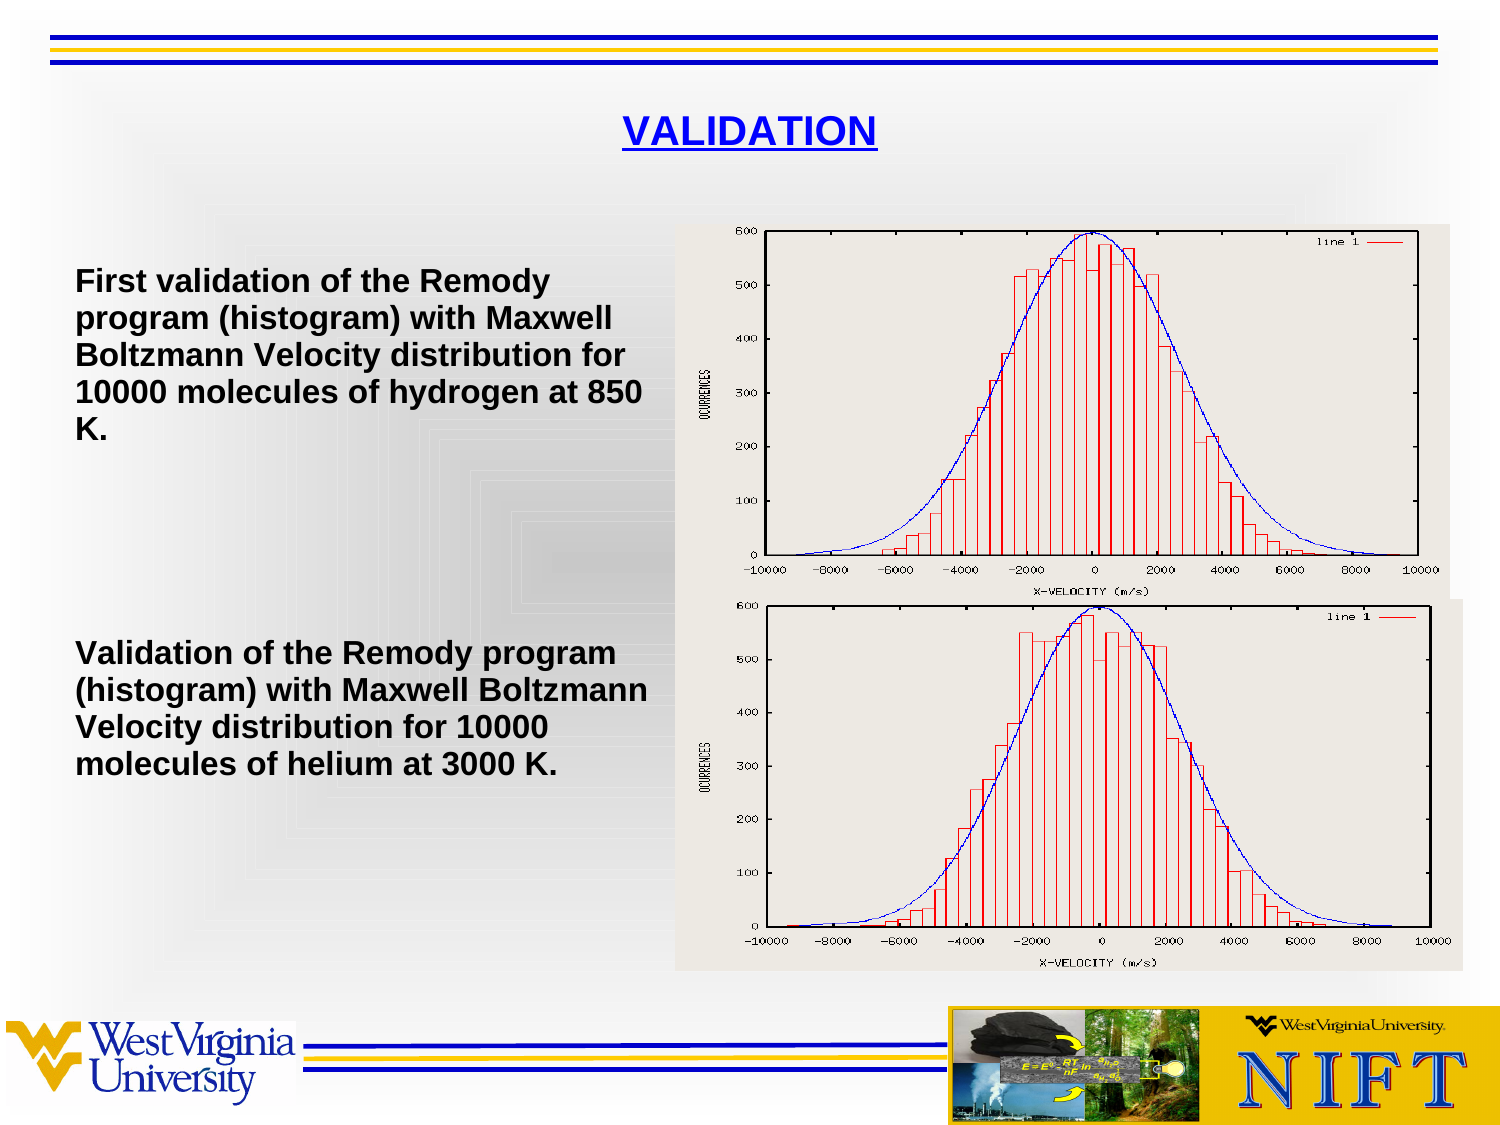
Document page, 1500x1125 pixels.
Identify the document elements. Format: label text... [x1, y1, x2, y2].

picture [675, 224, 1463, 971]
title VALIDATION [75, 75, 1426, 188]
picture [948, 1006, 1500, 1125]
list Validation of the Remody program (histogram) with Maxwell Boltzmann Velocity distribution for 10000 molecules of helium at 3000 K. [75, 634, 676, 860]
list First validation of the Remody program (histogram) with Maxwell Boltzmann Velocity distribution for 10000 molecules of hydrogen at 850 K. [75, 262, 675, 526]
